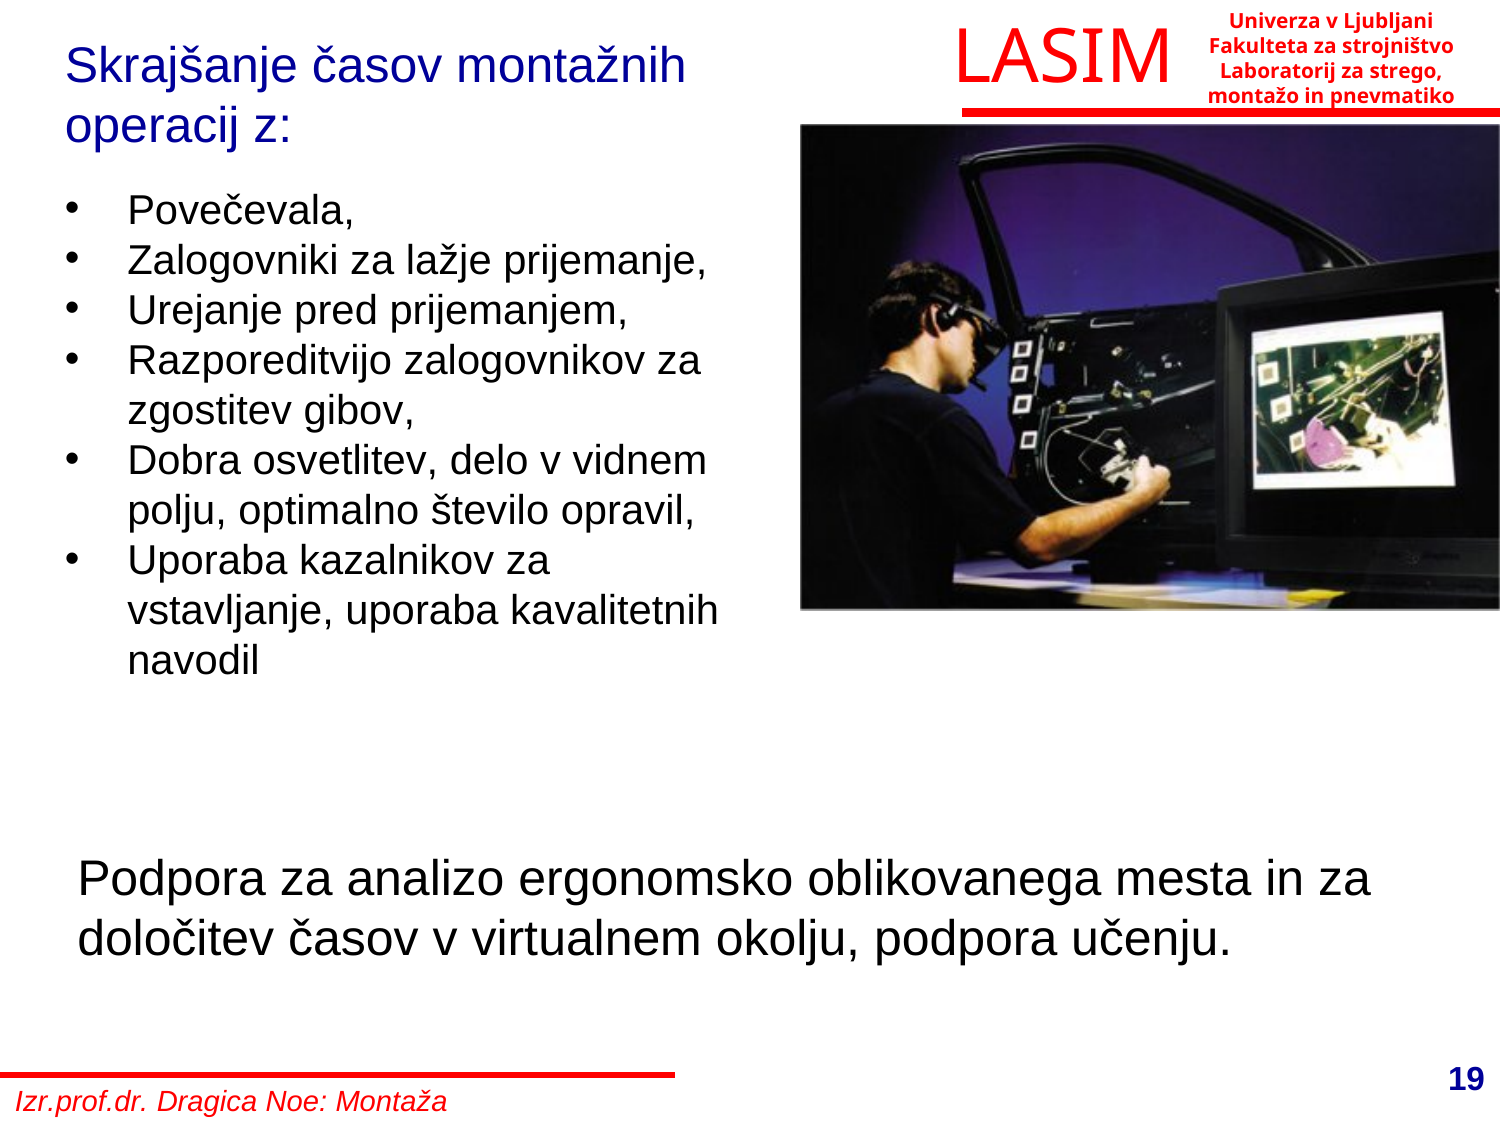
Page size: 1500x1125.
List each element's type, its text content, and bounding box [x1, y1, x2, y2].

text_box Podpora za analizo ergonomsko oblikovanega mesta in za določitev časov v virtualnem okolju, podpora učenju. [62, 837, 1426, 973]
picture [800, 124, 1500, 611]
text_box Povečevala, Zalogovniki za lažje prijemanje, Urejanje pred prijemanjem, Razporeditvijo zalogovnikov za zgostitev gibov, Dobra osvetlitev, delo v vidnem polju, optimalno število opravil, Uporaba kazalnikov za vstavljanje, uporaba kavalitetnih navodil [50, 174, 776, 691]
text_box Skrajšanje časov montažnih operacij z: [49, 24, 751, 161]
